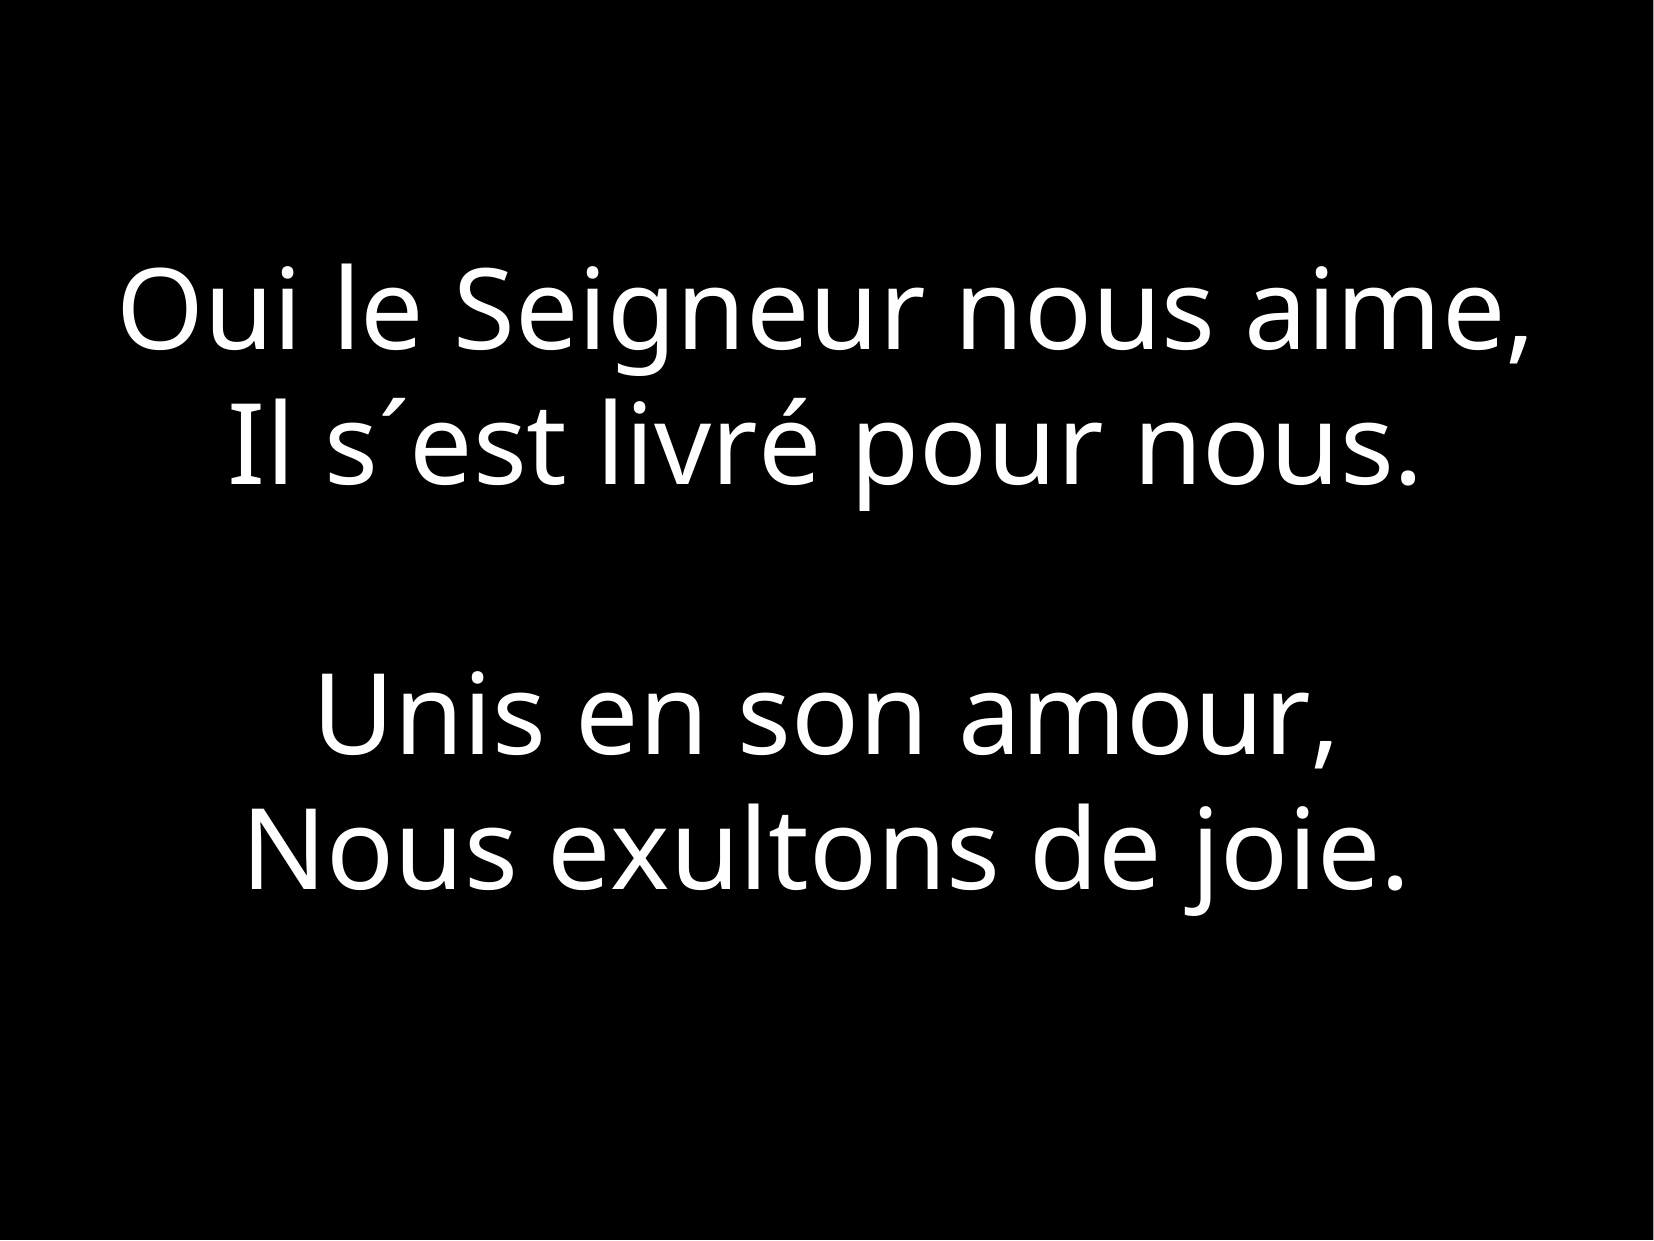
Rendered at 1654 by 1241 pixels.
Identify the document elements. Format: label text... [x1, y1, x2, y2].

title Oui le Seigneur nous aime, Il s´est livré pour nous. Unis en son amour, Nous exultons de joie. [45, 73, 1609, 1211]
